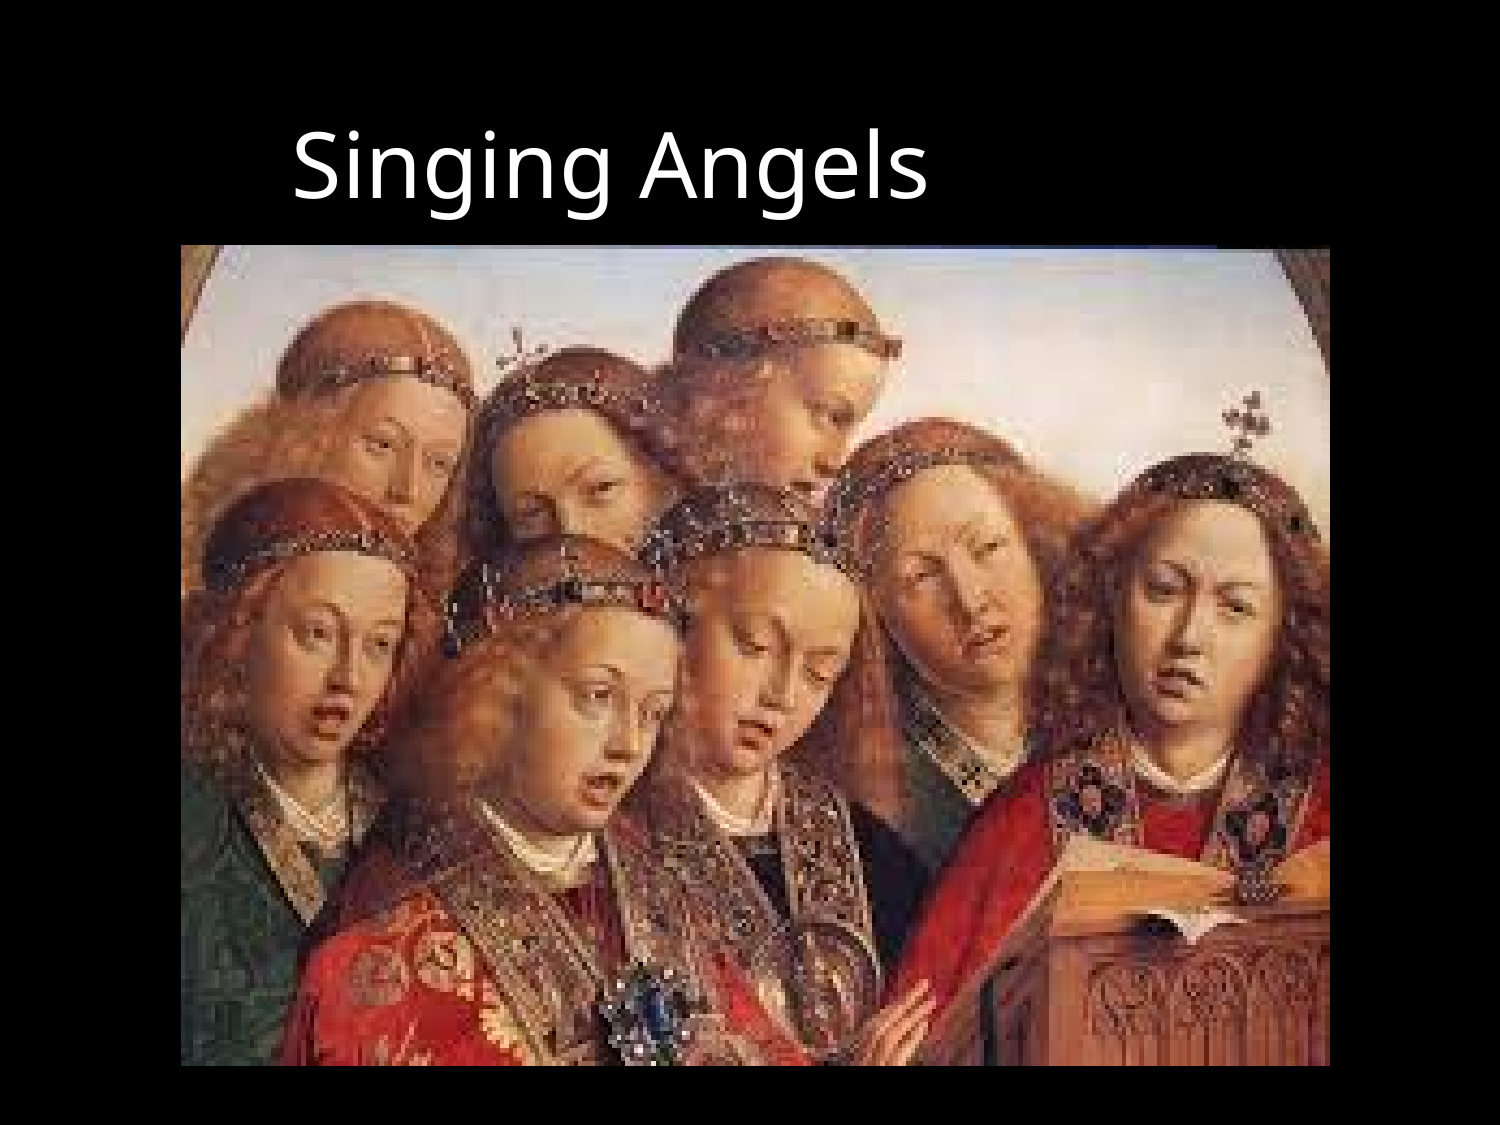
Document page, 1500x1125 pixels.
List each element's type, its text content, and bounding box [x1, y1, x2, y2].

title Singing Angels [103, 59, 1397, 278]
picture [181, 245, 1330, 1066]
